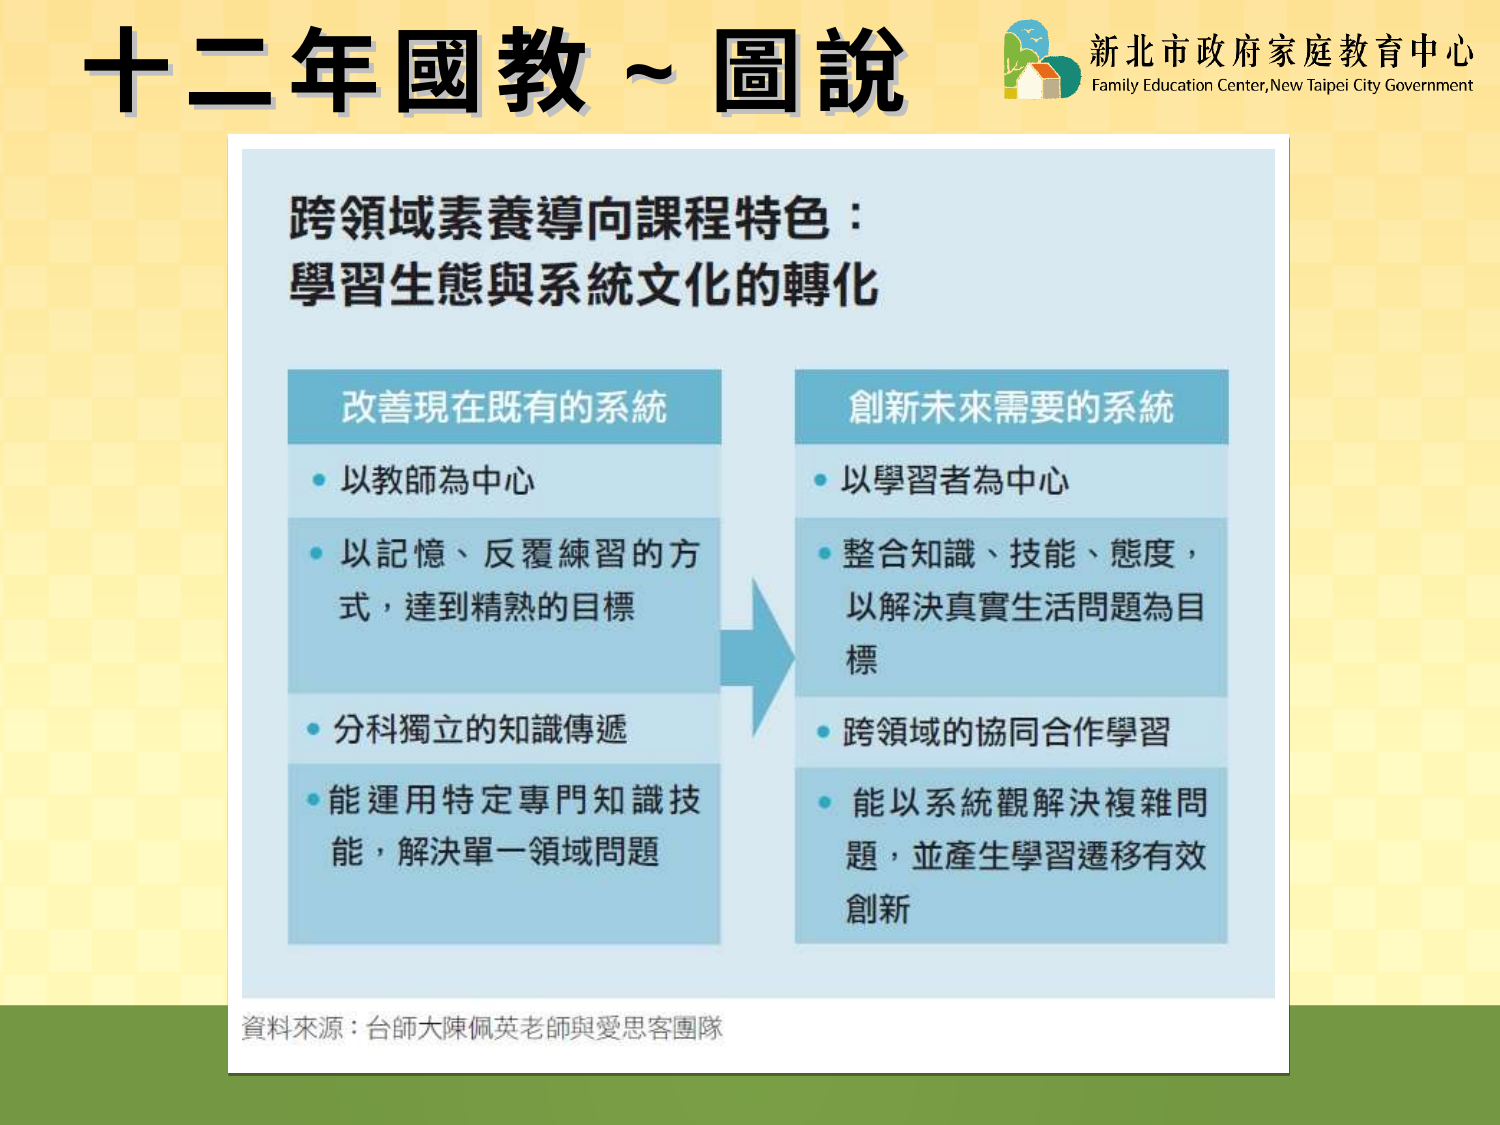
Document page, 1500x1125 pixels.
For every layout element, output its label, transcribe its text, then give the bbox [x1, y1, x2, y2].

text_box 十二年國教~圖說 [64, 5, 914, 132]
picture [242, 149, 1275, 1059]
